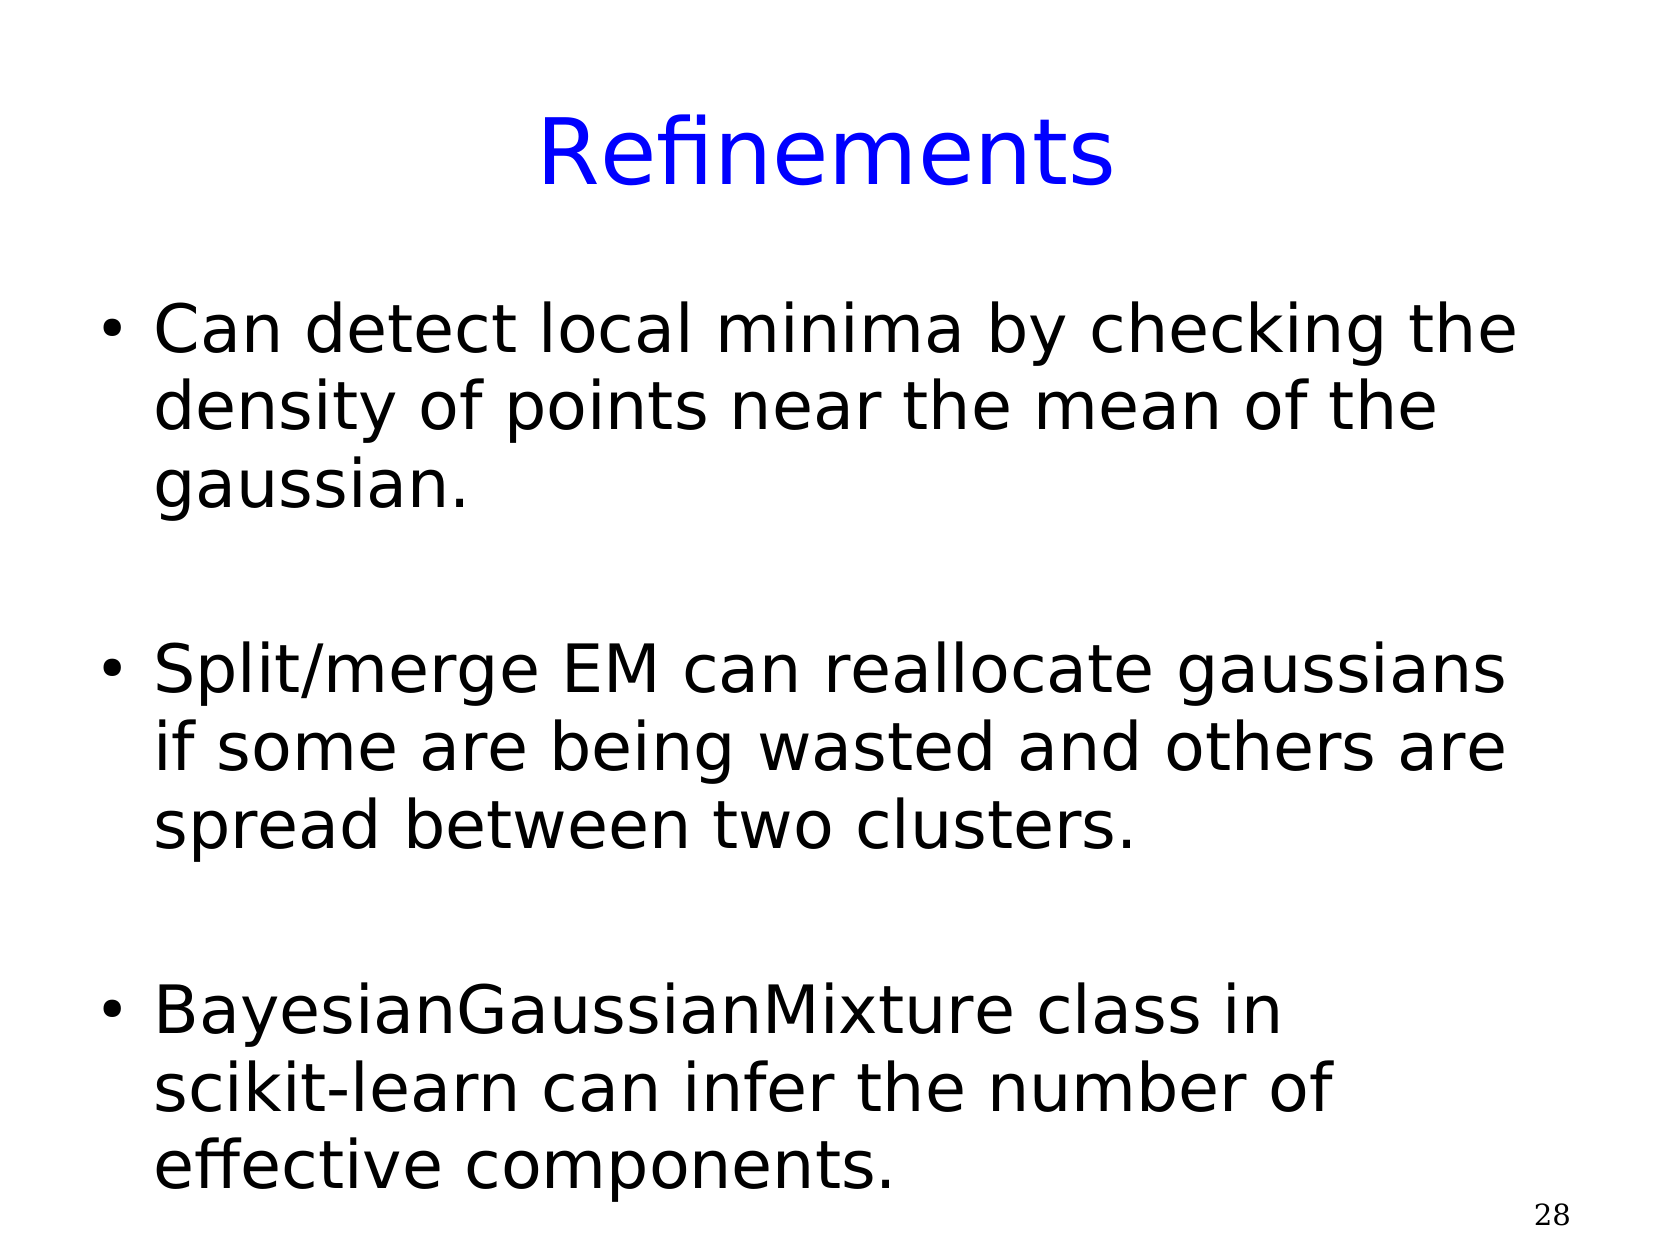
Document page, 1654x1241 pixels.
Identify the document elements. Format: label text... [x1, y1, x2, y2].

title Refinements [82, 49, 1571, 257]
list Can detect local minima by checking the density of points near the mean of the gaussian. Split/merge EM can reallocate gaussians if some are being wasted and others are spread between two clusters. BayesianGaussianMixture class in scikit-learn can infer the number of effective components. [82, 290, 1571, 1205]
